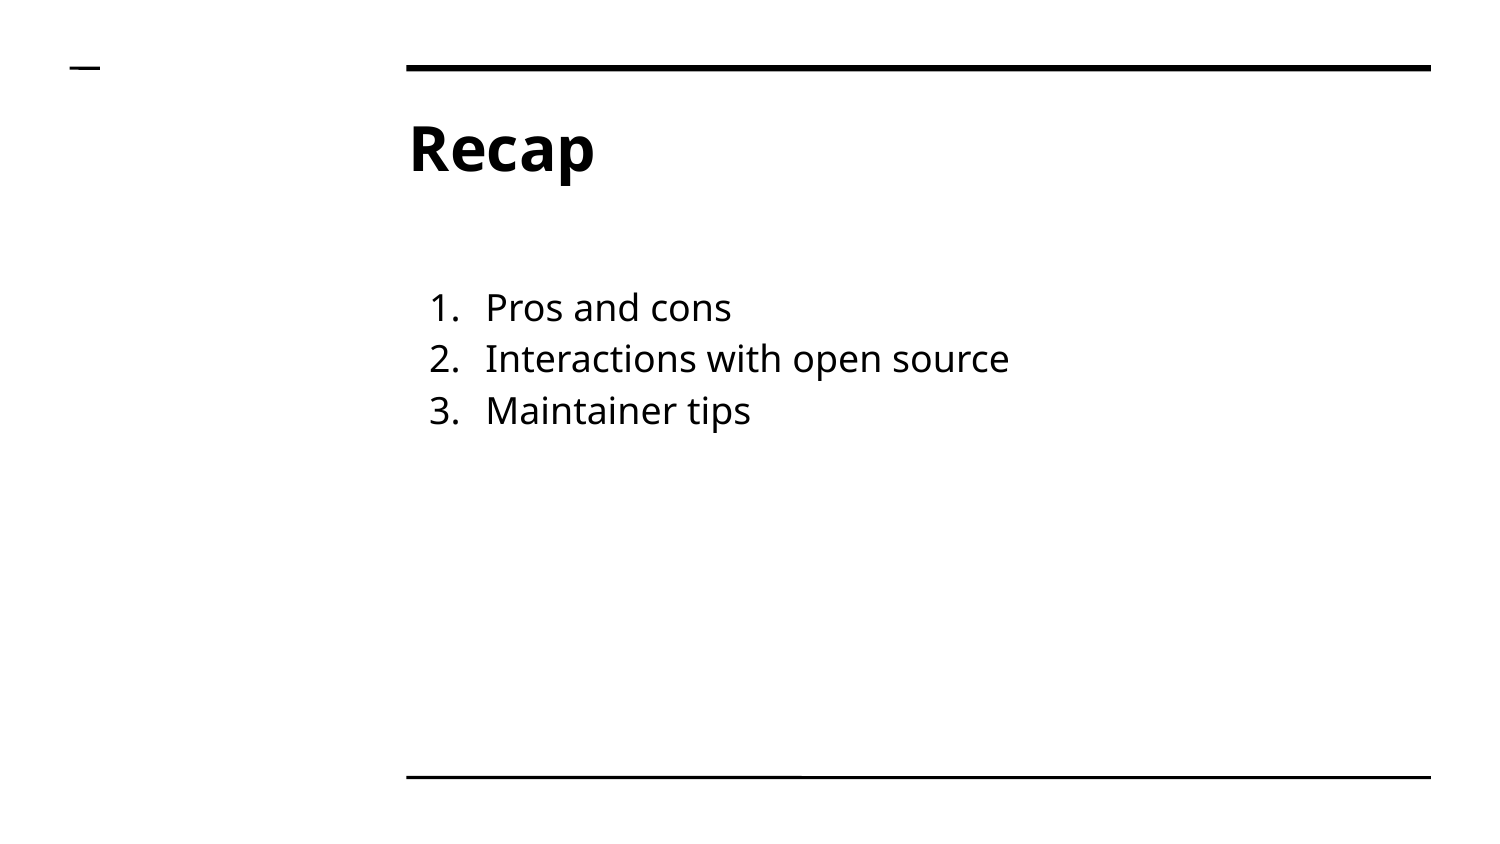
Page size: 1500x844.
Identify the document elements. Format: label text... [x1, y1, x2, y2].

list Pros and cons Interactions with open source Maintainer tips [395, 261, 1433, 755]
title Recap [393, 94, 1431, 199]
